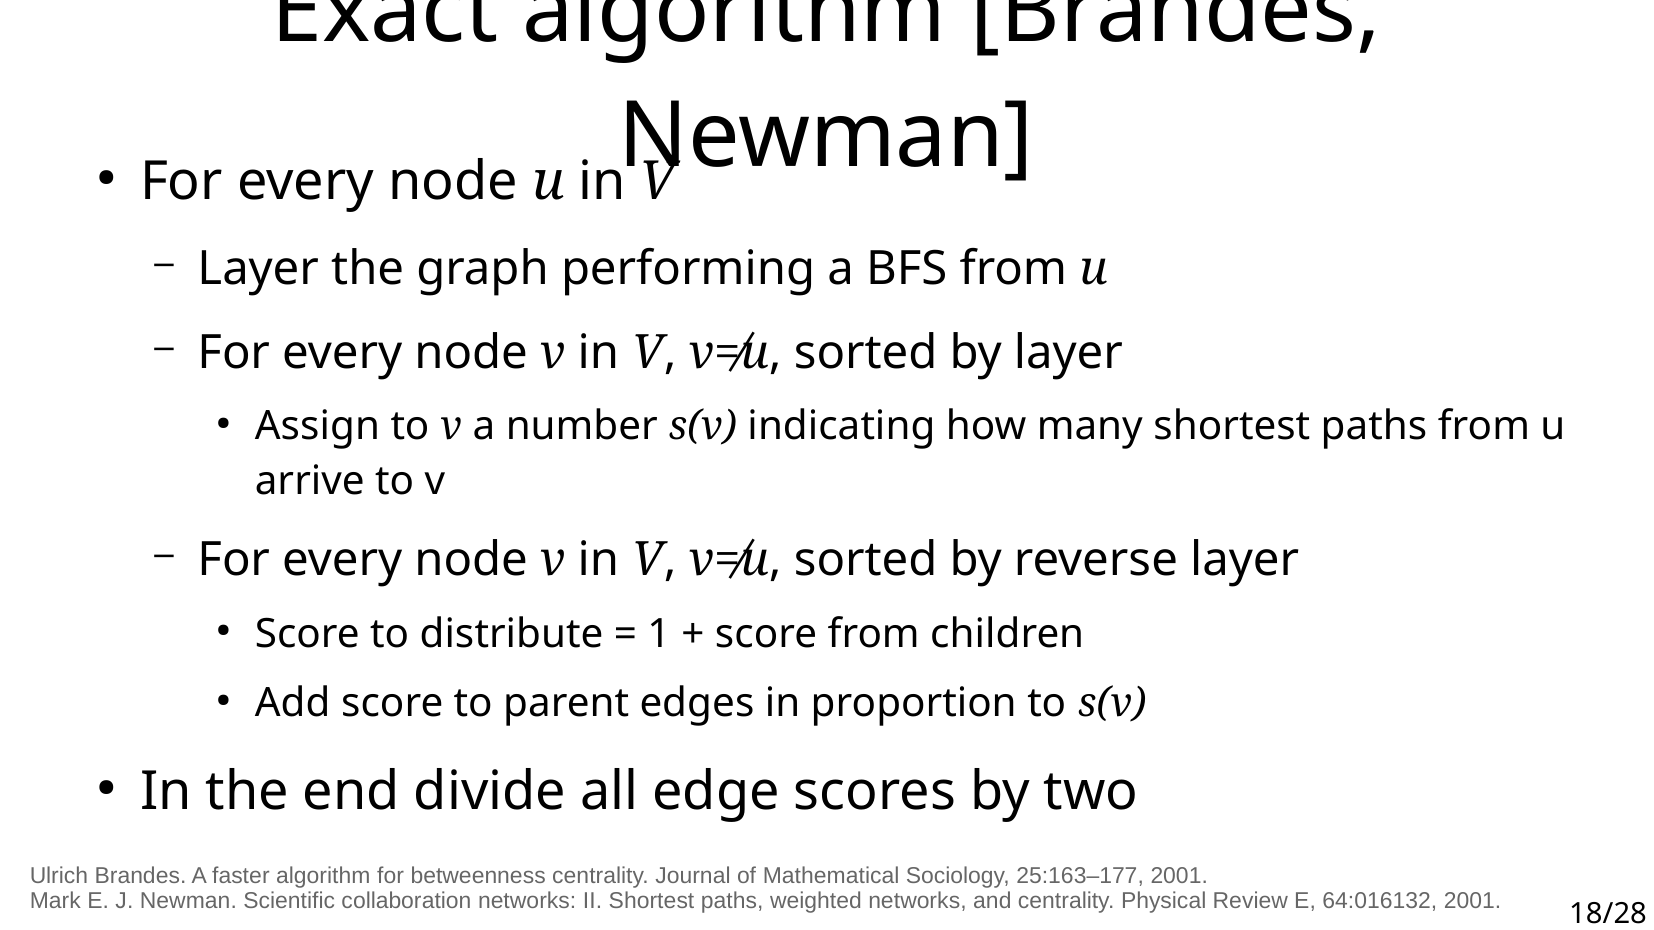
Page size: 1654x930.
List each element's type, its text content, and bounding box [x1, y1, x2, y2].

text_box Ulrich Brandes. A faster algorithm for betweenness centrality. Journal of Mathematical Sociology, 25:163–177, 2001. Mark E. J. Newman. Scientific collaboration networks: II. Shortest paths, weighted networks, and centrality. Physical Review E, 64:016132, 2001. [15, 855, 1644, 921]
title Exact algorithm [Brandes, Newman] [82, 1, 1571, 135]
list For every node u in V Layer the graph performing a BFS from u For every node v in V, v≠u, sorted by layer Assign to v a number s(v) indicating how many shortest paths from u arrive to v For every node v in V, v≠u, sorted by reverse layer Score to distribute = 1 + score from children Add score to parent edges in proportion to s(v) In the end divide all edge scores by two [82, 141, 1571, 832]
